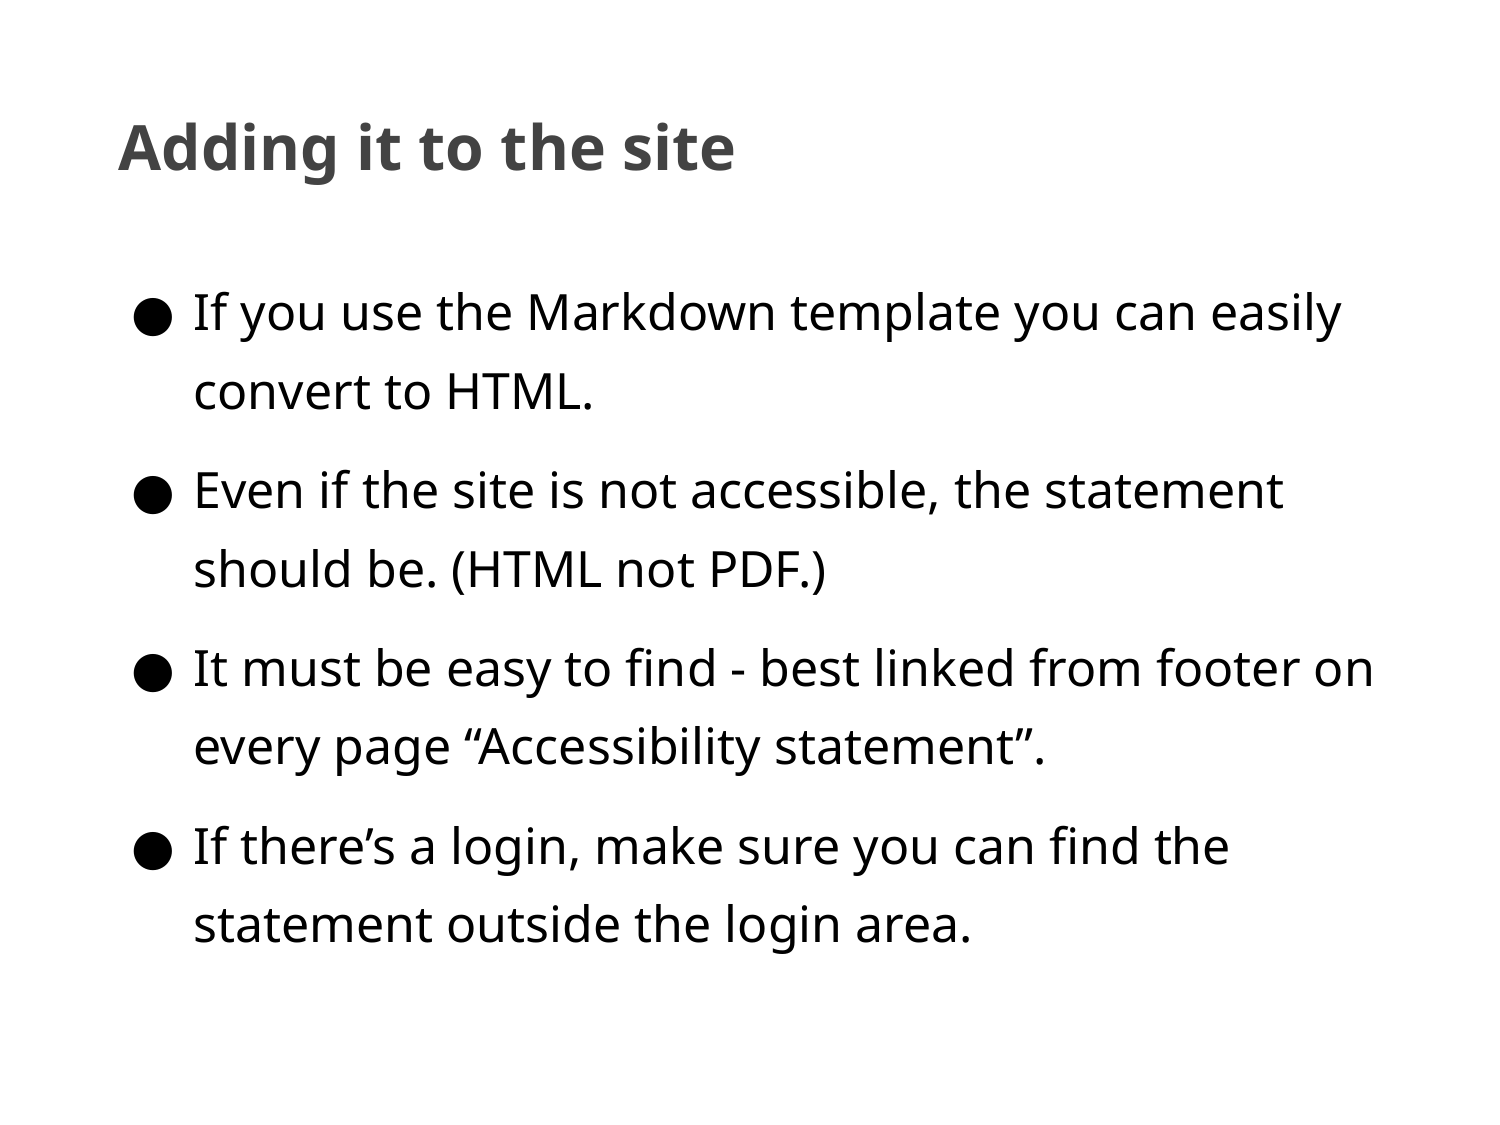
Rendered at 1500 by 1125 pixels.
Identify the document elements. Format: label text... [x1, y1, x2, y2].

list If you use the Markdown template you can easily convert to HTML. Even if the site is not accessible, the statement should be. (HTML not PDF.) It must be easy to find - best linked from footer on every page “Accessibility statement”. If there’s a login, make sure you can find the statement outside the login area. [103, 252, 1397, 1000]
title Adding it to the site [103, 89, 1397, 215]
